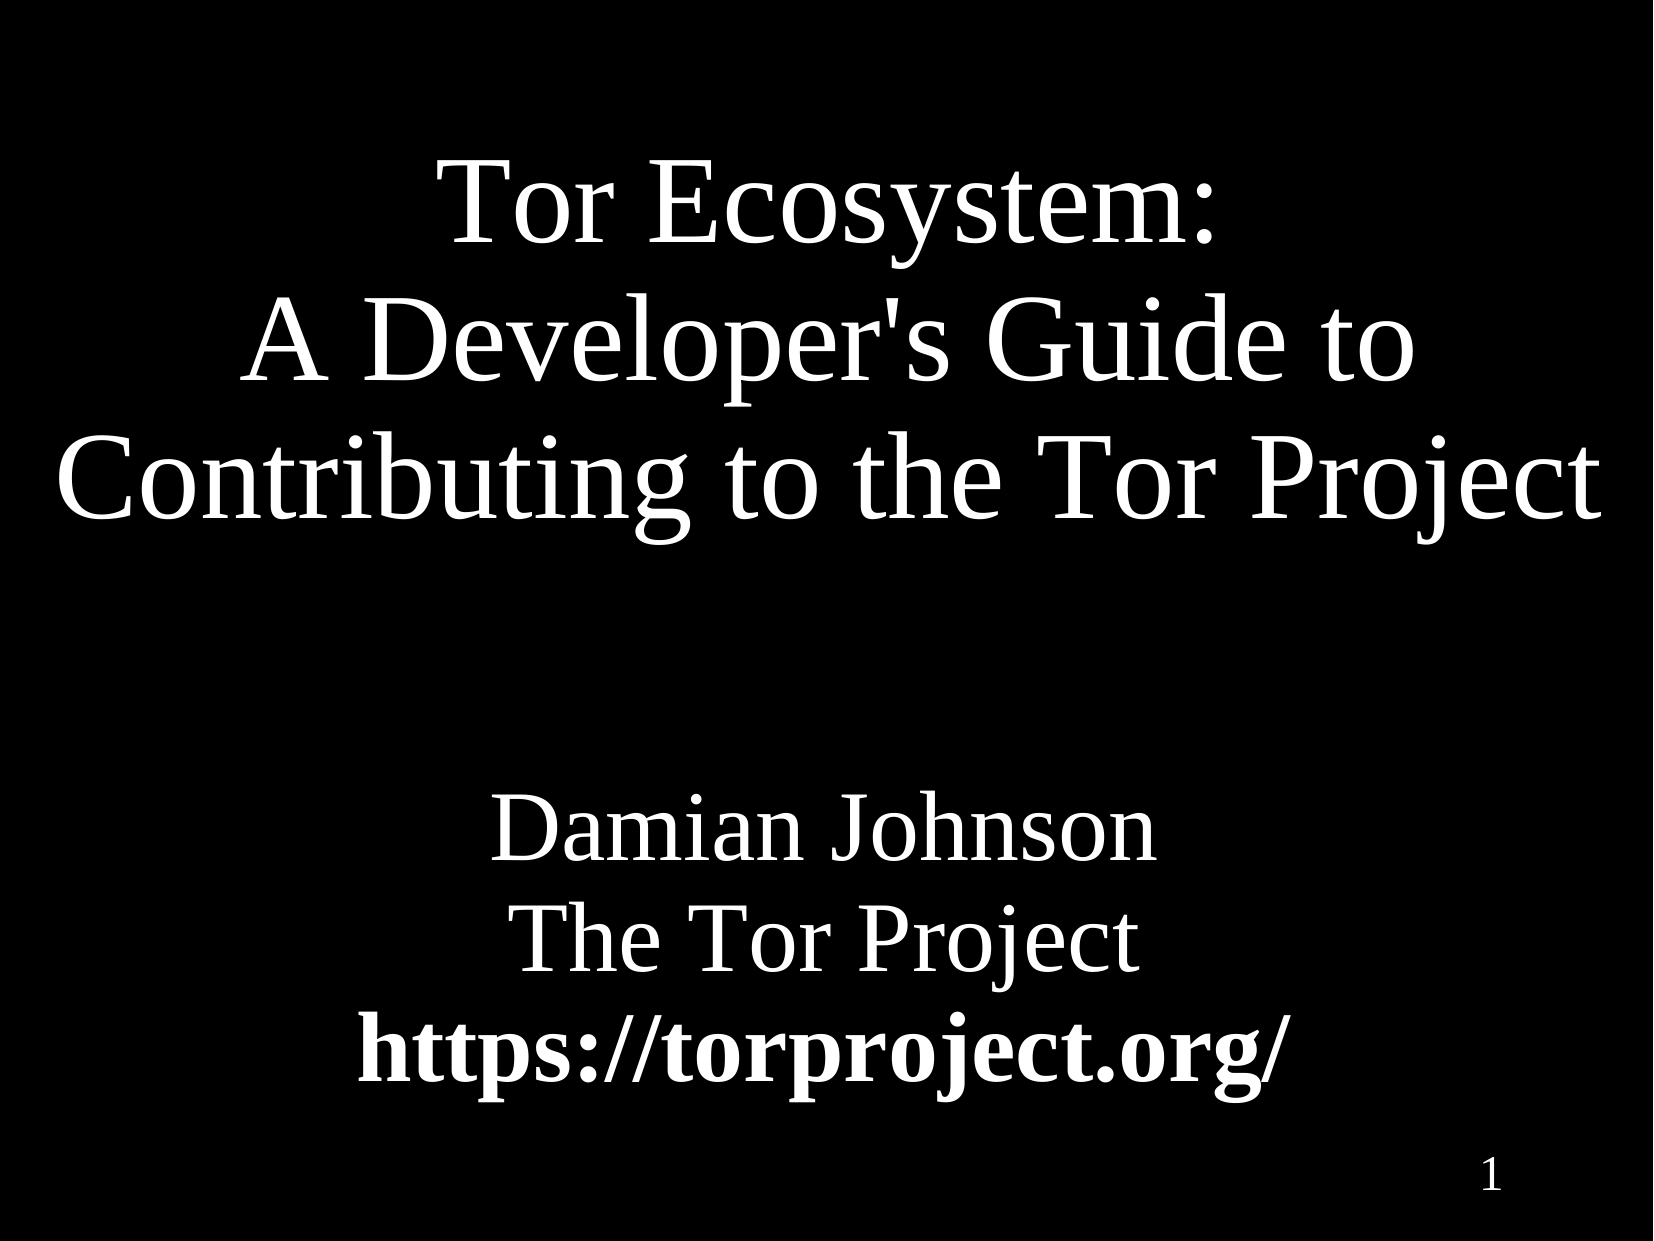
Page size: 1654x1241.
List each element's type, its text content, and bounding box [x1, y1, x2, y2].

subtitle Damian Johnson The Tor Project https://torproject.org/ [118, 333, 1530, 1224]
title Tor Ecosystem: A Developer's Guide to Contributing to the Tor Project [21, 130, 1637, 547]
